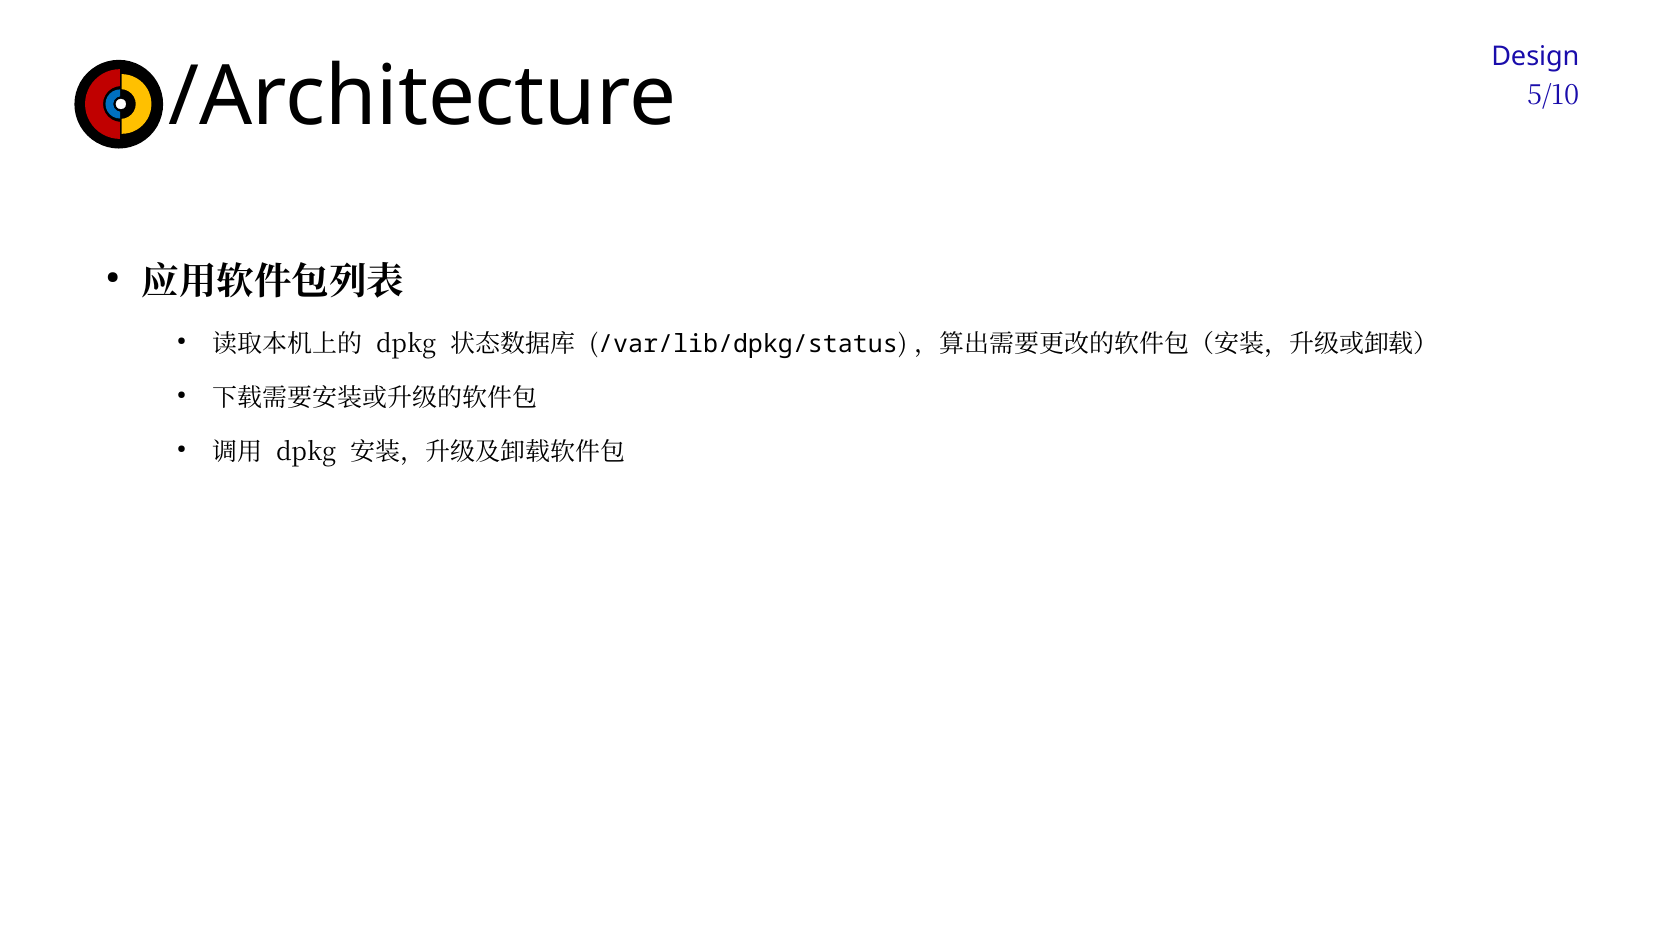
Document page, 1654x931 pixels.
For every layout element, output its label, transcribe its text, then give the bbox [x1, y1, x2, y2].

picture [71, 57, 153, 151]
text_box Design <number>/10 [1476, 29, 1625, 161]
text_box 应用软件包列表 读取本机上的 dpkg 状态数据库 (/var/lib/dpkg/status)，算出需要更改的软件包（安装，升级或卸载） 下载需要安装或升级的软件包 调用 dpkg 安装，升级及卸载软件包 [106, 224, 1447, 711]
text_box /Architecture [153, 28, 739, 224]
